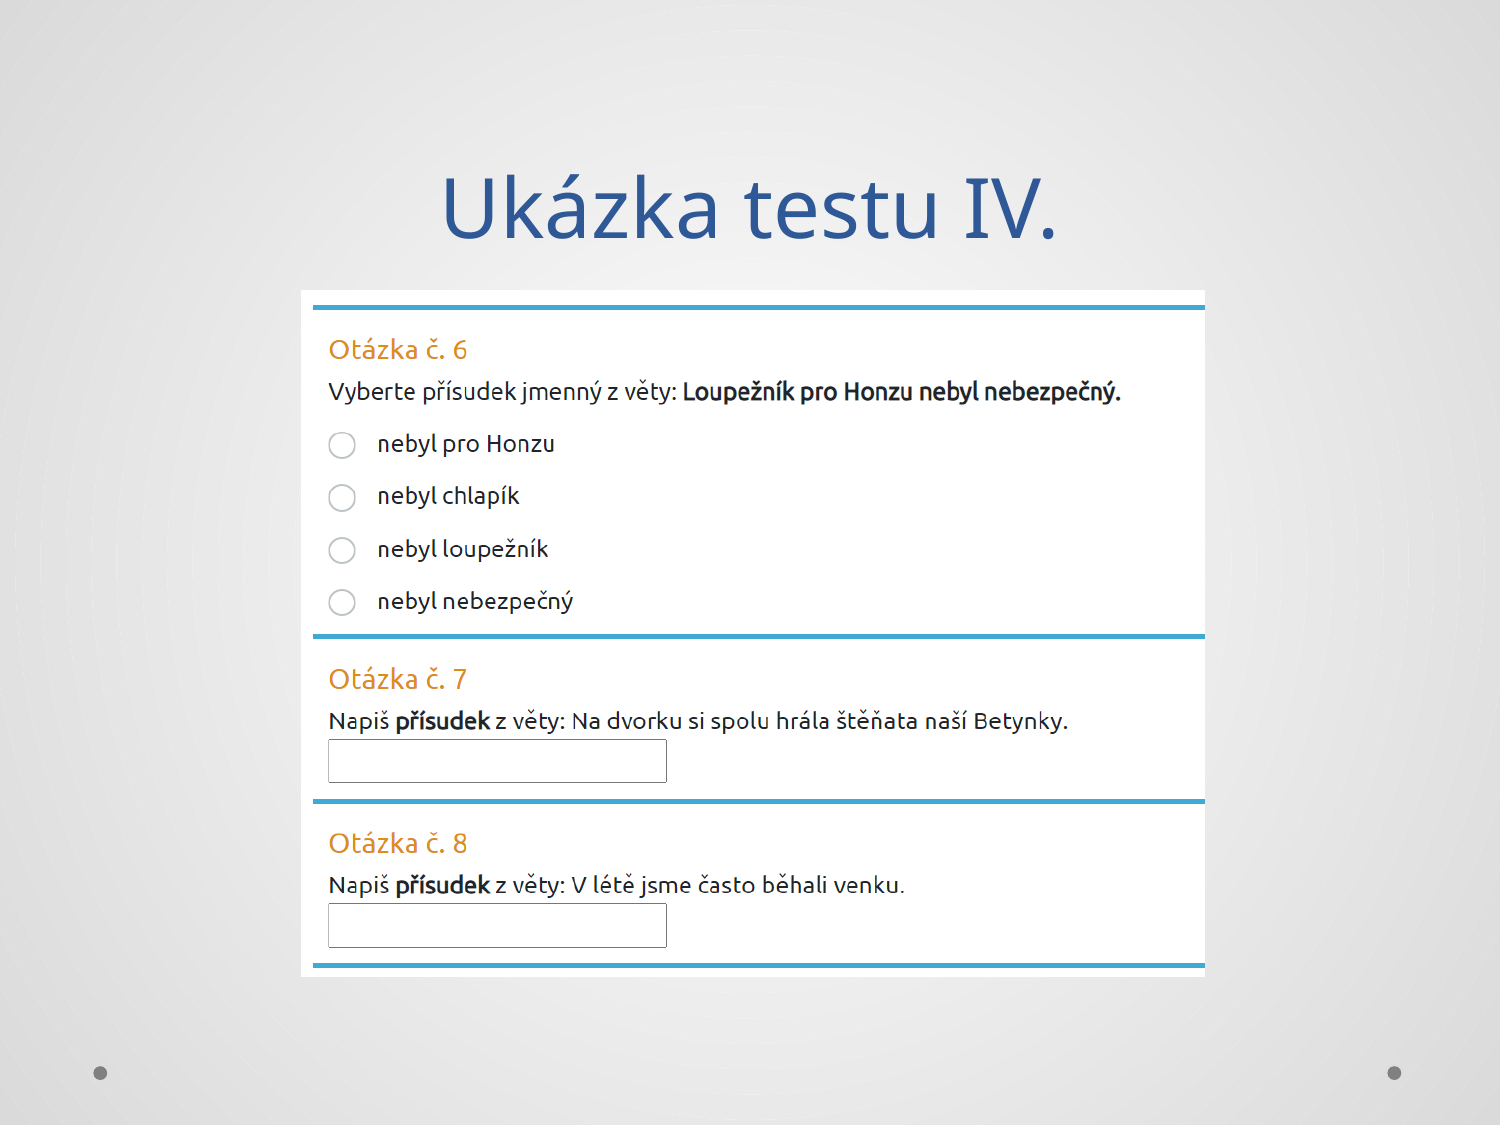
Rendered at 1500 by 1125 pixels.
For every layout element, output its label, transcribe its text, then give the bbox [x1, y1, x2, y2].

picture [301, 290, 1205, 977]
title Ukázka testu IV. [75, 0, 1425, 263]
